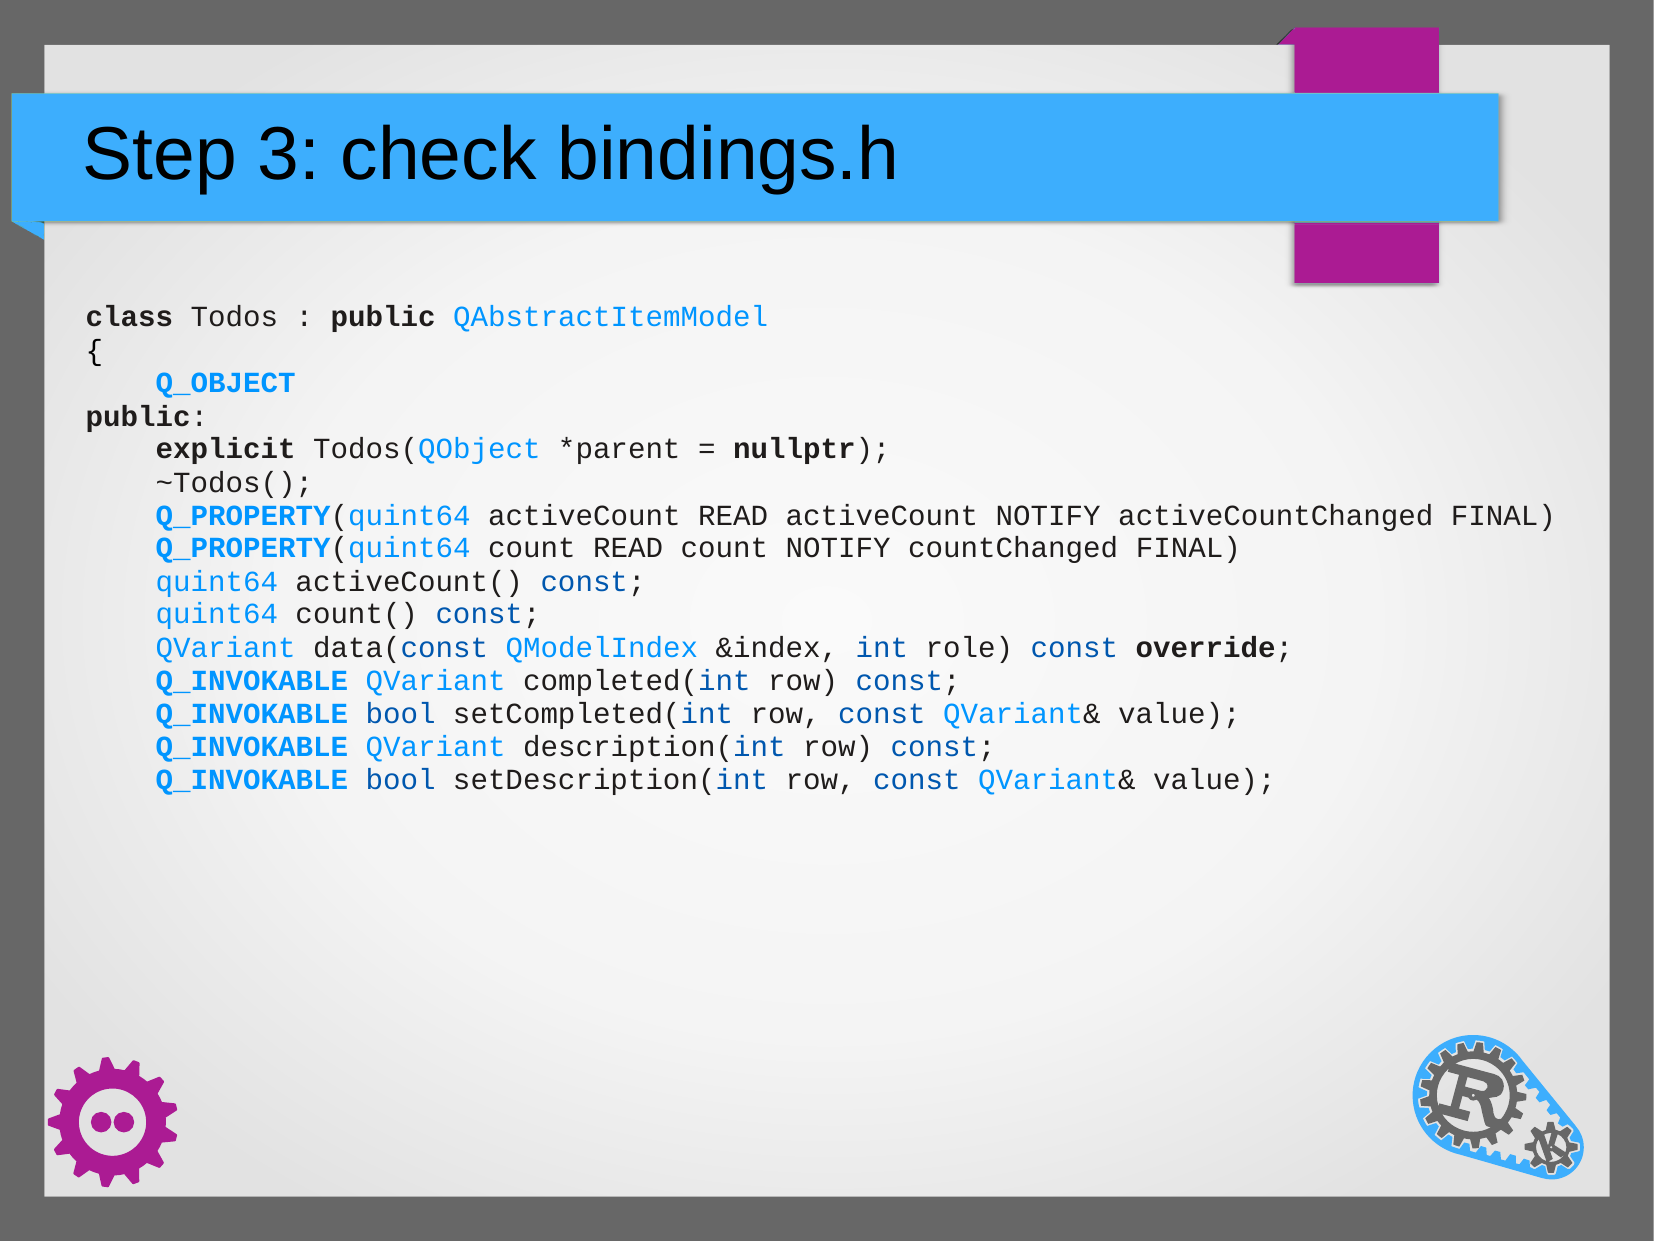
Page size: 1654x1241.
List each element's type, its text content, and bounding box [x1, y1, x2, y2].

picture [0, 0, 1654, 1241]
title Step 3: check bindings.h [82, 94, 1264, 213]
text_box class Todos : public QAbstractItemModel { Q_OBJECT public: explicit Todos(QObject *parent = nullptr); ~Todos(); Q_PROPERTY(quint64 activeCount READ activeCount NOTIFY activeCountChanged FINAL) Q_PROPERTY(quint64 count READ count NOTIFY countChanged FINAL) quint64 activeCount() const; quint64 count() const; QVariant data(const QModelIndex &index, int role) const override; Q_INVOKABLE QVariant completed(int row) const; Q_INVOKABLE bool setCompleted(int row, const QVariant& value); Q_INVOKABLE QVariant description(int row) const; Q_INVOKABLE bool setDescription(int row, const QVariant& value); [70, 295, 1595, 1040]
